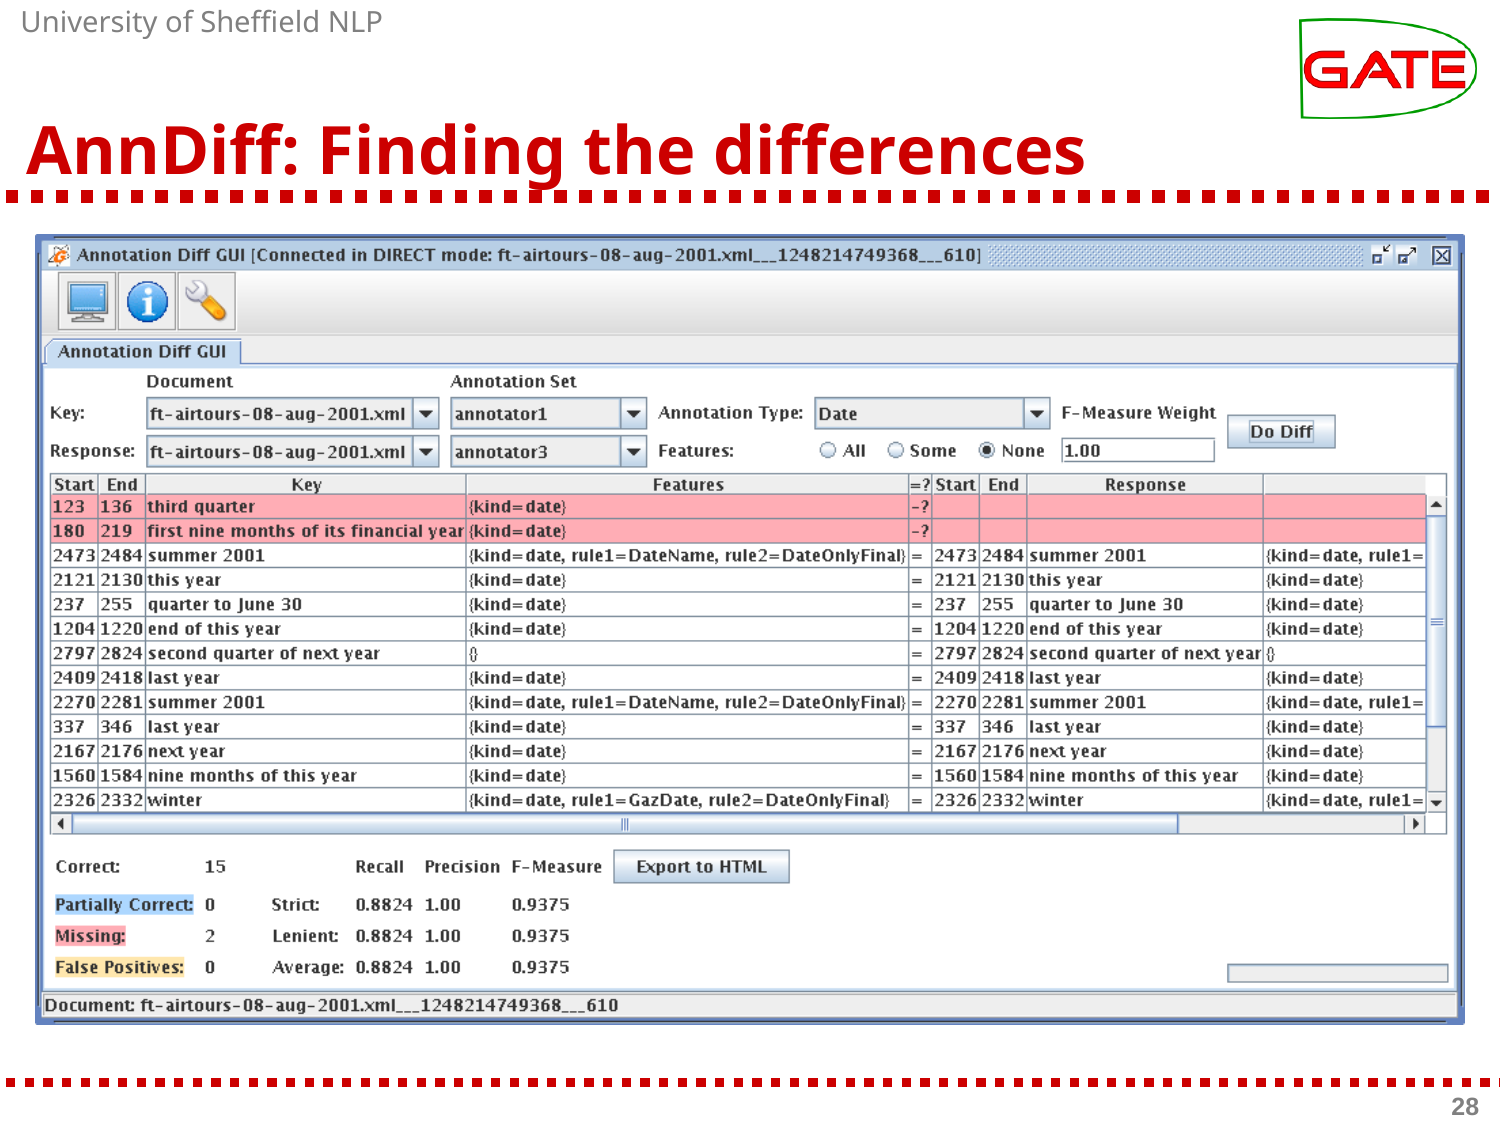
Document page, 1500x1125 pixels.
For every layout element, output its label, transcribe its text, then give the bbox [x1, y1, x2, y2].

picture [35, 234, 1465, 1025]
text_box <number> [1144, 1082, 1495, 1125]
picture [1299, 18, 1477, 119]
title AnnDiff: Finding the differences [11, 20, 1241, 196]
